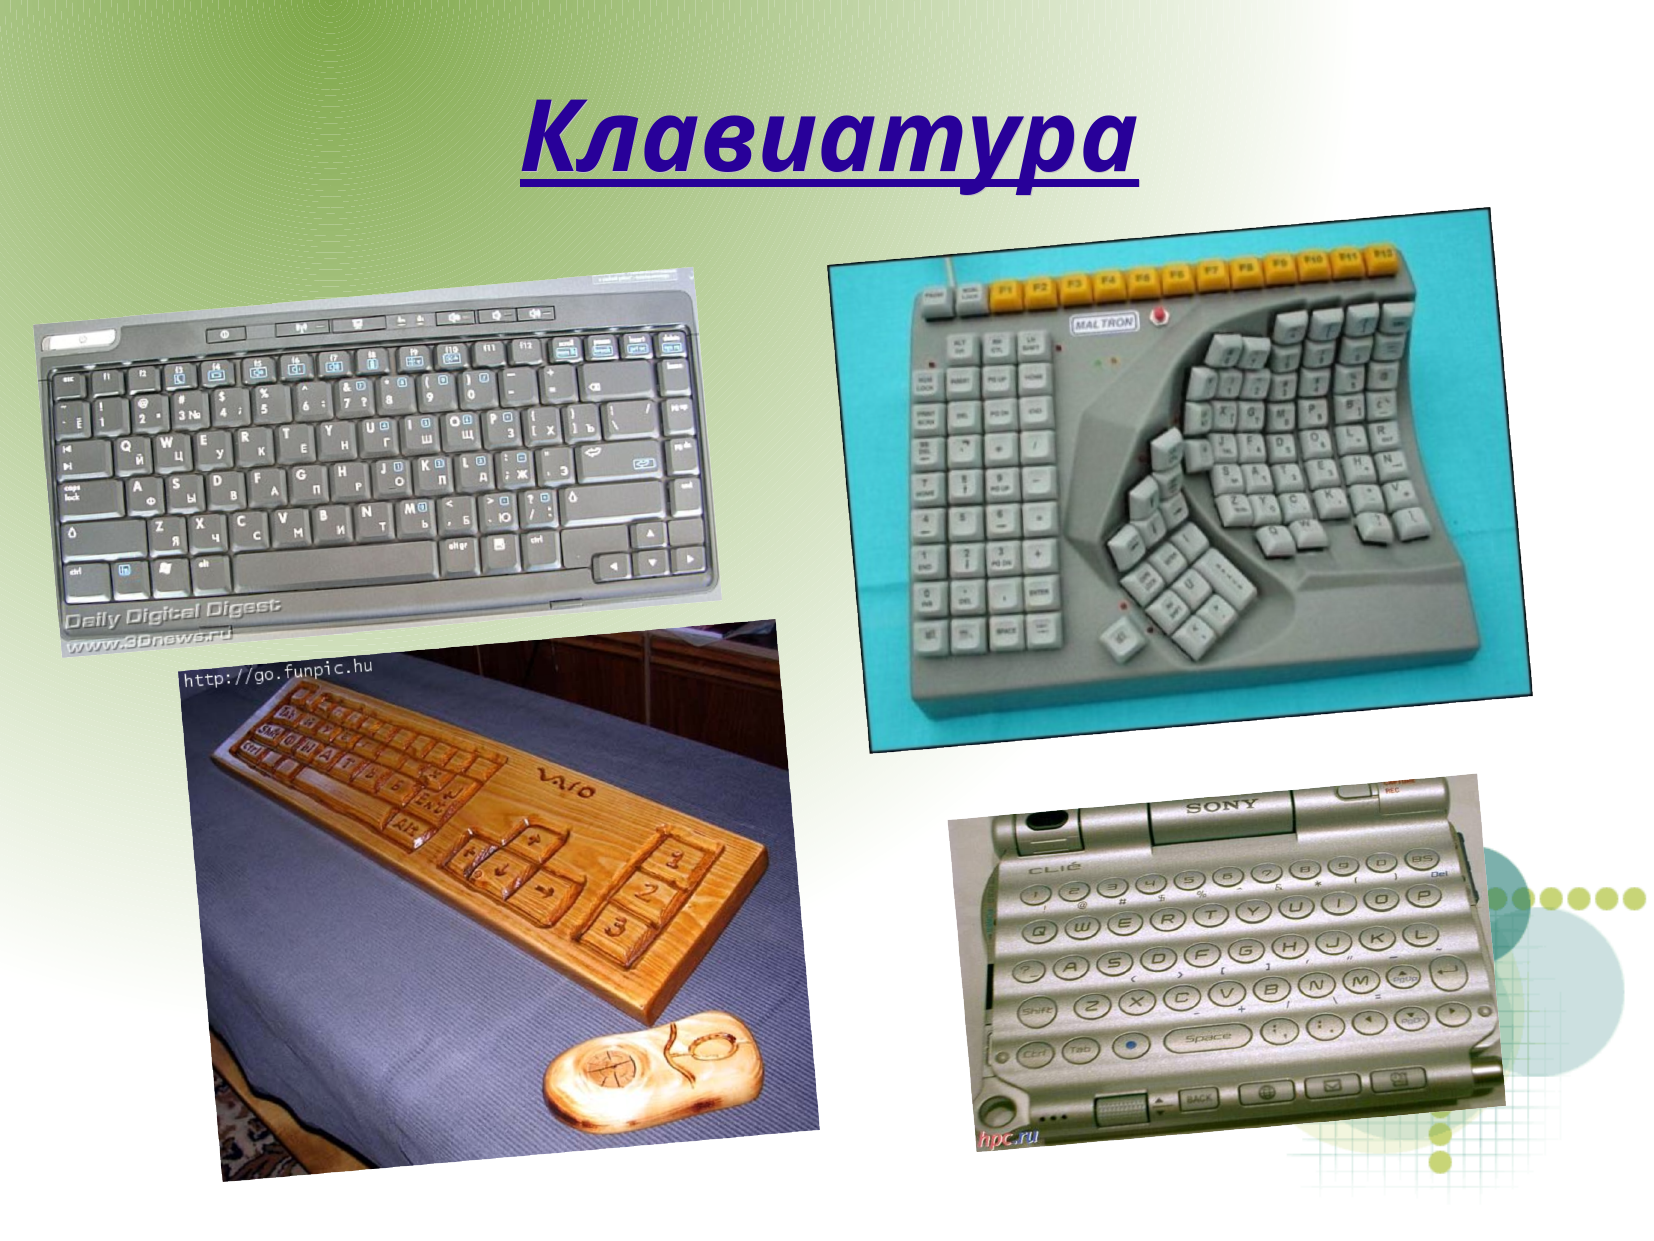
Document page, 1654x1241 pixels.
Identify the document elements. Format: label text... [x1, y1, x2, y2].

picture [947, 773, 1654, 1211]
picture [177, 618, 820, 1182]
picture [826, 206, 1533, 754]
title Клавиатура [123, 29, 1536, 237]
picture [32, 267, 722, 658]
